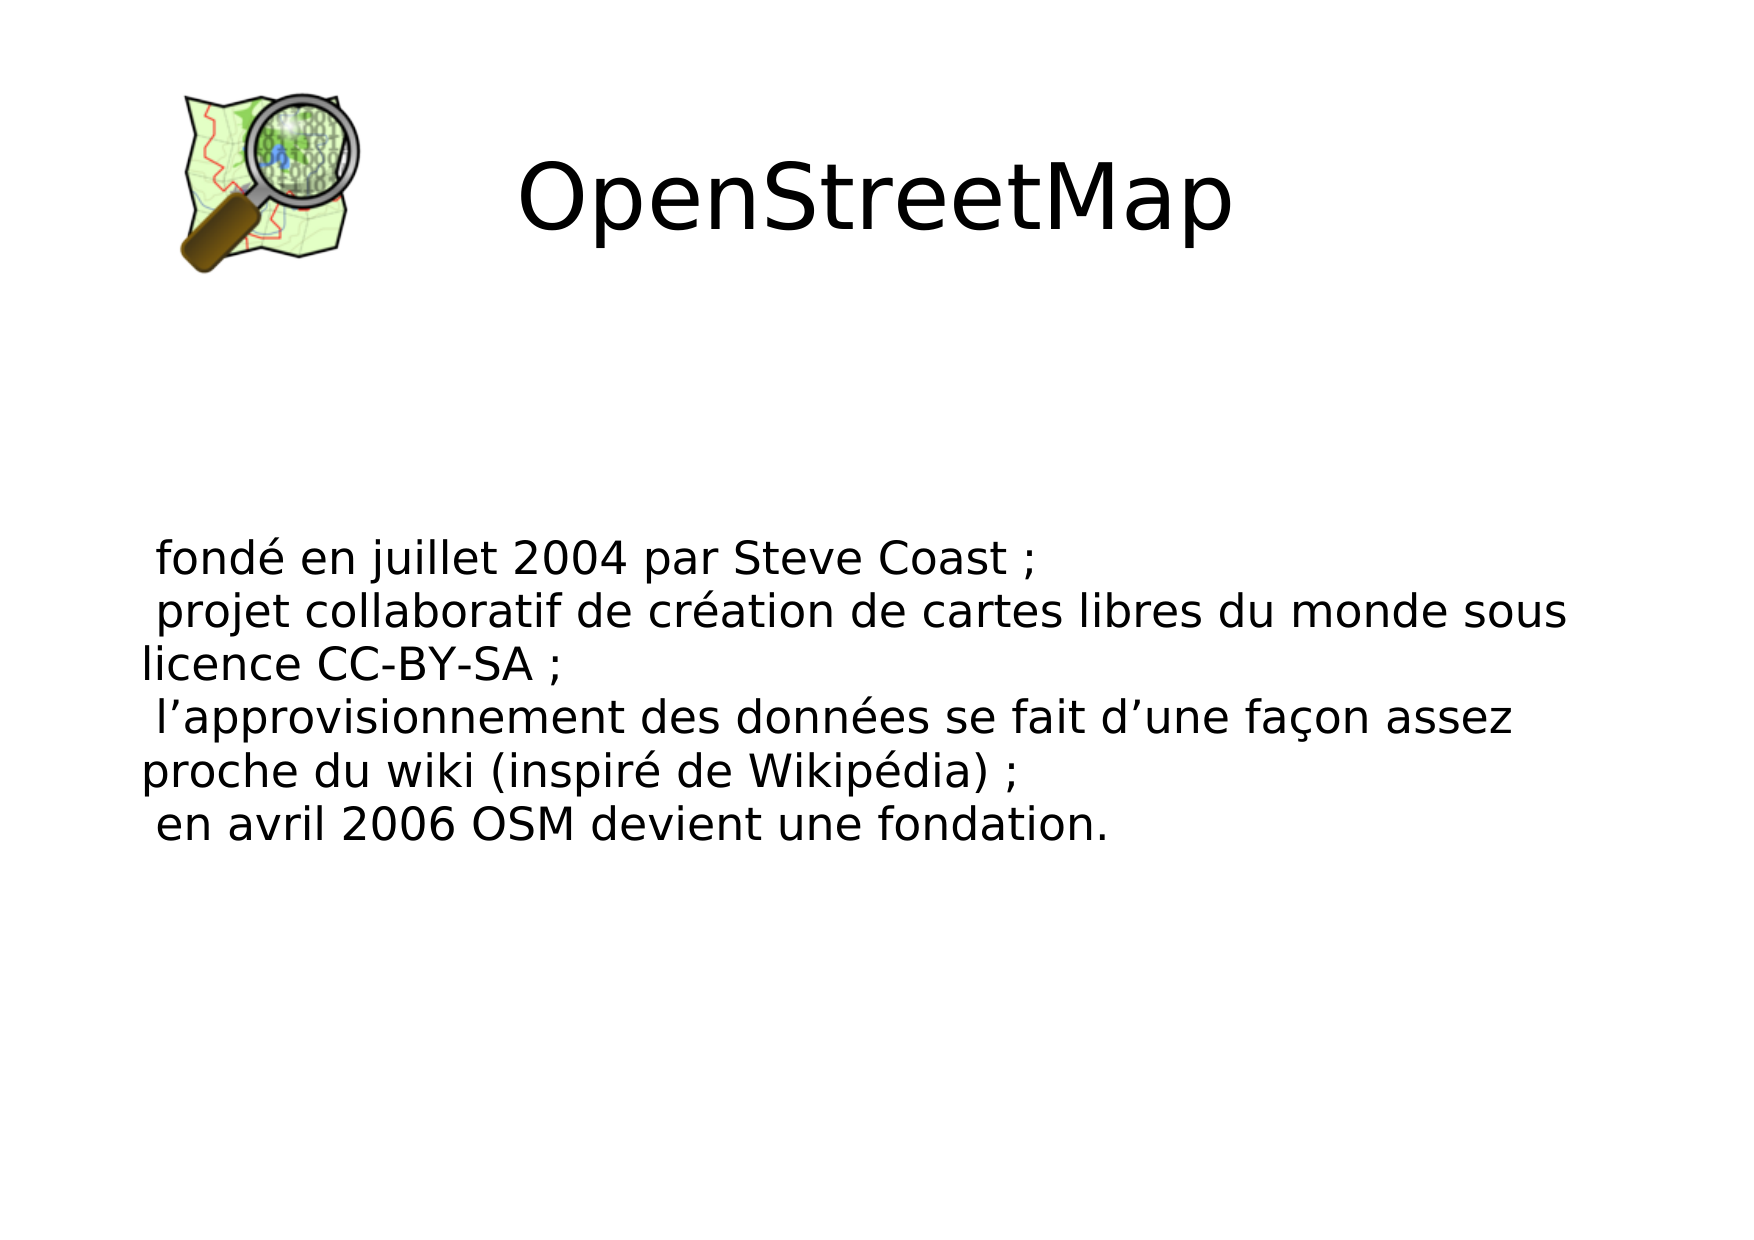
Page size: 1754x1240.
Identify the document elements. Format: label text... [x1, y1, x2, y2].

picture [177, 88, 365, 277]
title OpenStreetMap [140, 111, 1614, 284]
subtitle fondé en juillet 2004 par Steve Coast ; projet collaboratif de création de cartes libres du monde sous licence CC-BY-SA ; l’approvisionnement des données se fait d’une façon assez proche du wiki (inspiré de Wikipédia) ; en avril 2006 OSM devient une fondation. [140, 328, 1614, 1055]
